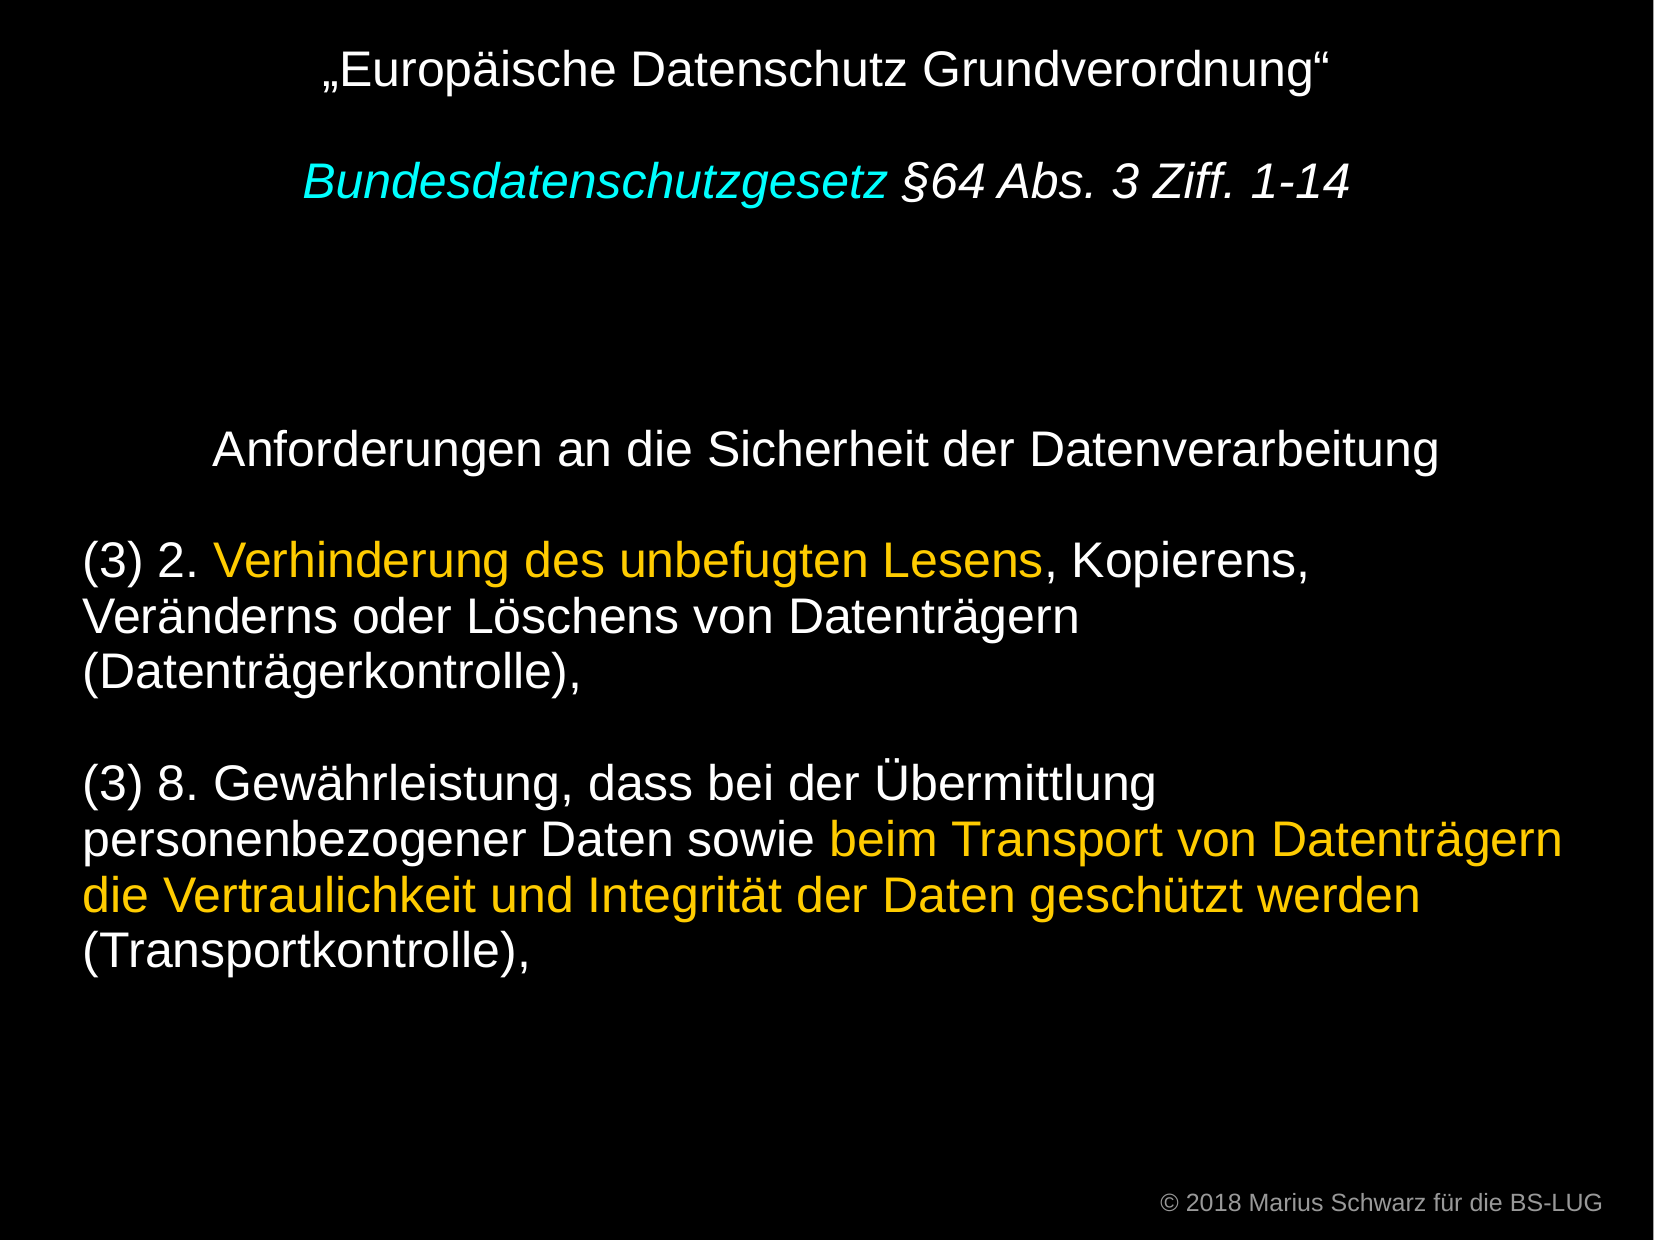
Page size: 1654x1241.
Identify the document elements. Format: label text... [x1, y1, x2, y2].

text_box © 2018 Marius Schwarz für die BS-LUG [1145, 1181, 1630, 1224]
title „Europäische Datenschutz Grundverordnung“ Bundesdatenschutzgesetz §64 Abs. 3 Ziff. 1-14 [82, 41, 1571, 209]
text_box Anforderungen an die Sicherheit der Datenverarbeitung (3) 2. Verhinderung des unbefugten Lesens, Kopierens, Veränderns oder Löschens von Datenträgern (Datenträgerkontrolle), (3) 8. Gewährleistung, dass bei der Übermittlung personenbezogener Daten sowie beim Transport von Datenträgern die Vertraulichkeit und Integrität der Daten geschützt werden (Transportkontrolle), [82, 290, 1571, 1109]
